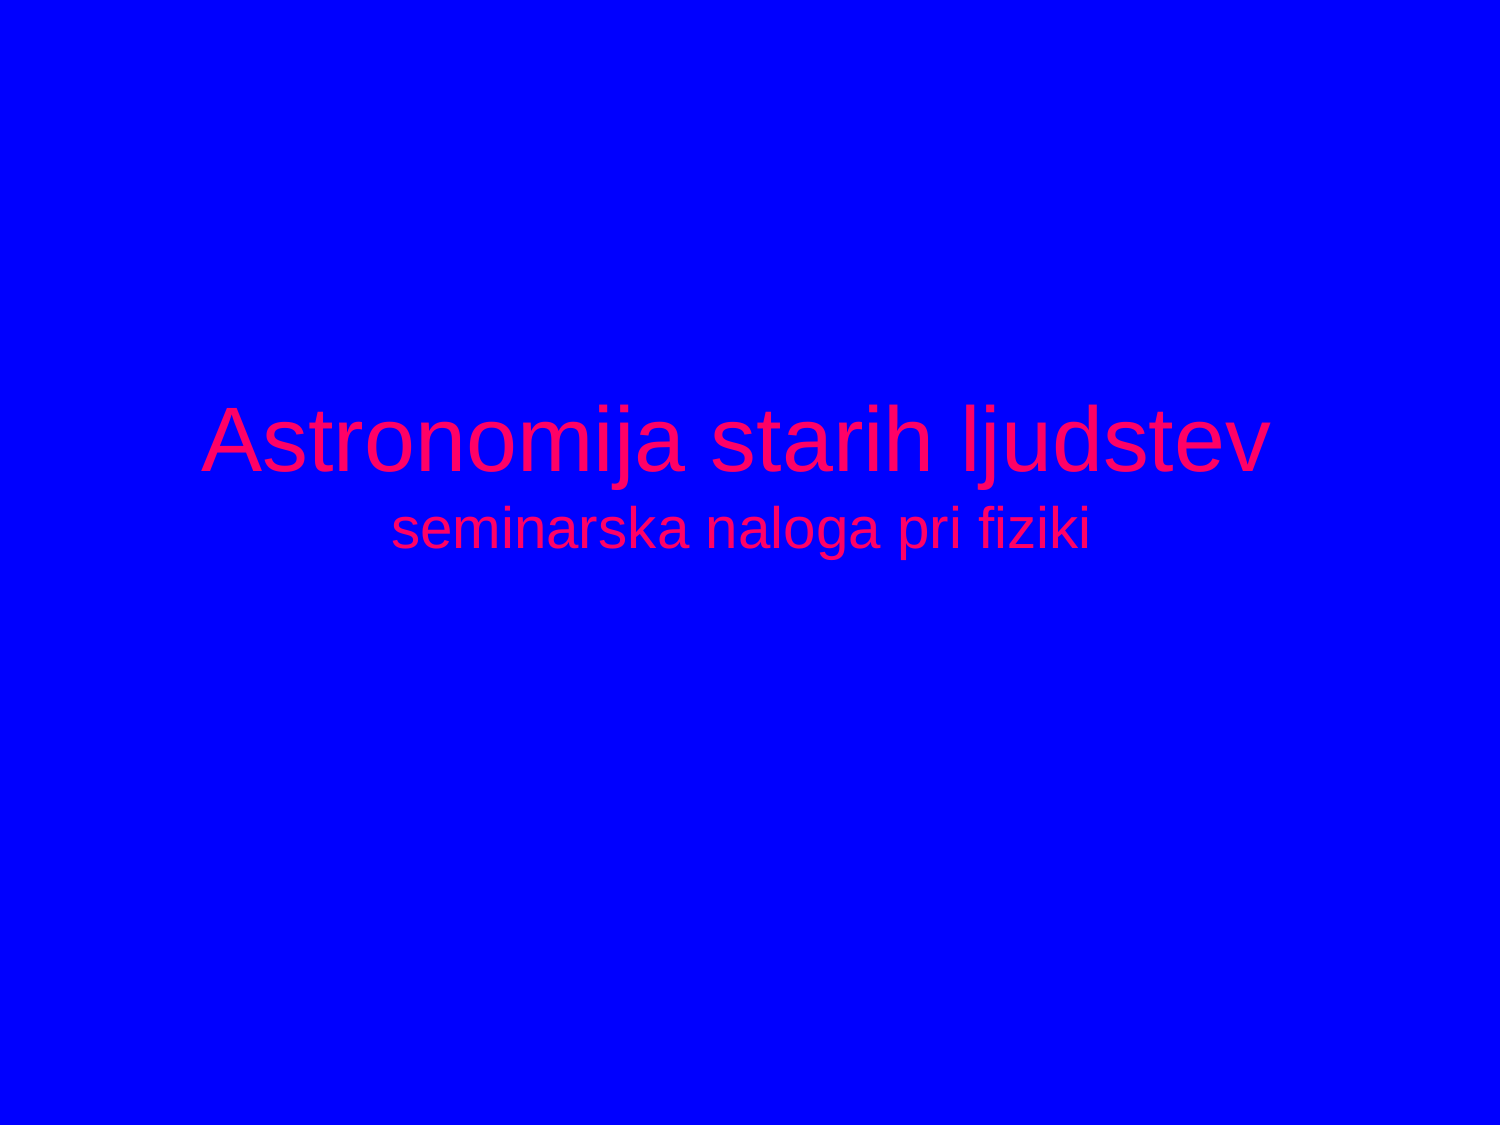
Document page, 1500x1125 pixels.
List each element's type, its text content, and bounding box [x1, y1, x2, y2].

title Astronomija starih ljudstev seminarska naloga pri fiziki [112, 349, 1388, 591]
